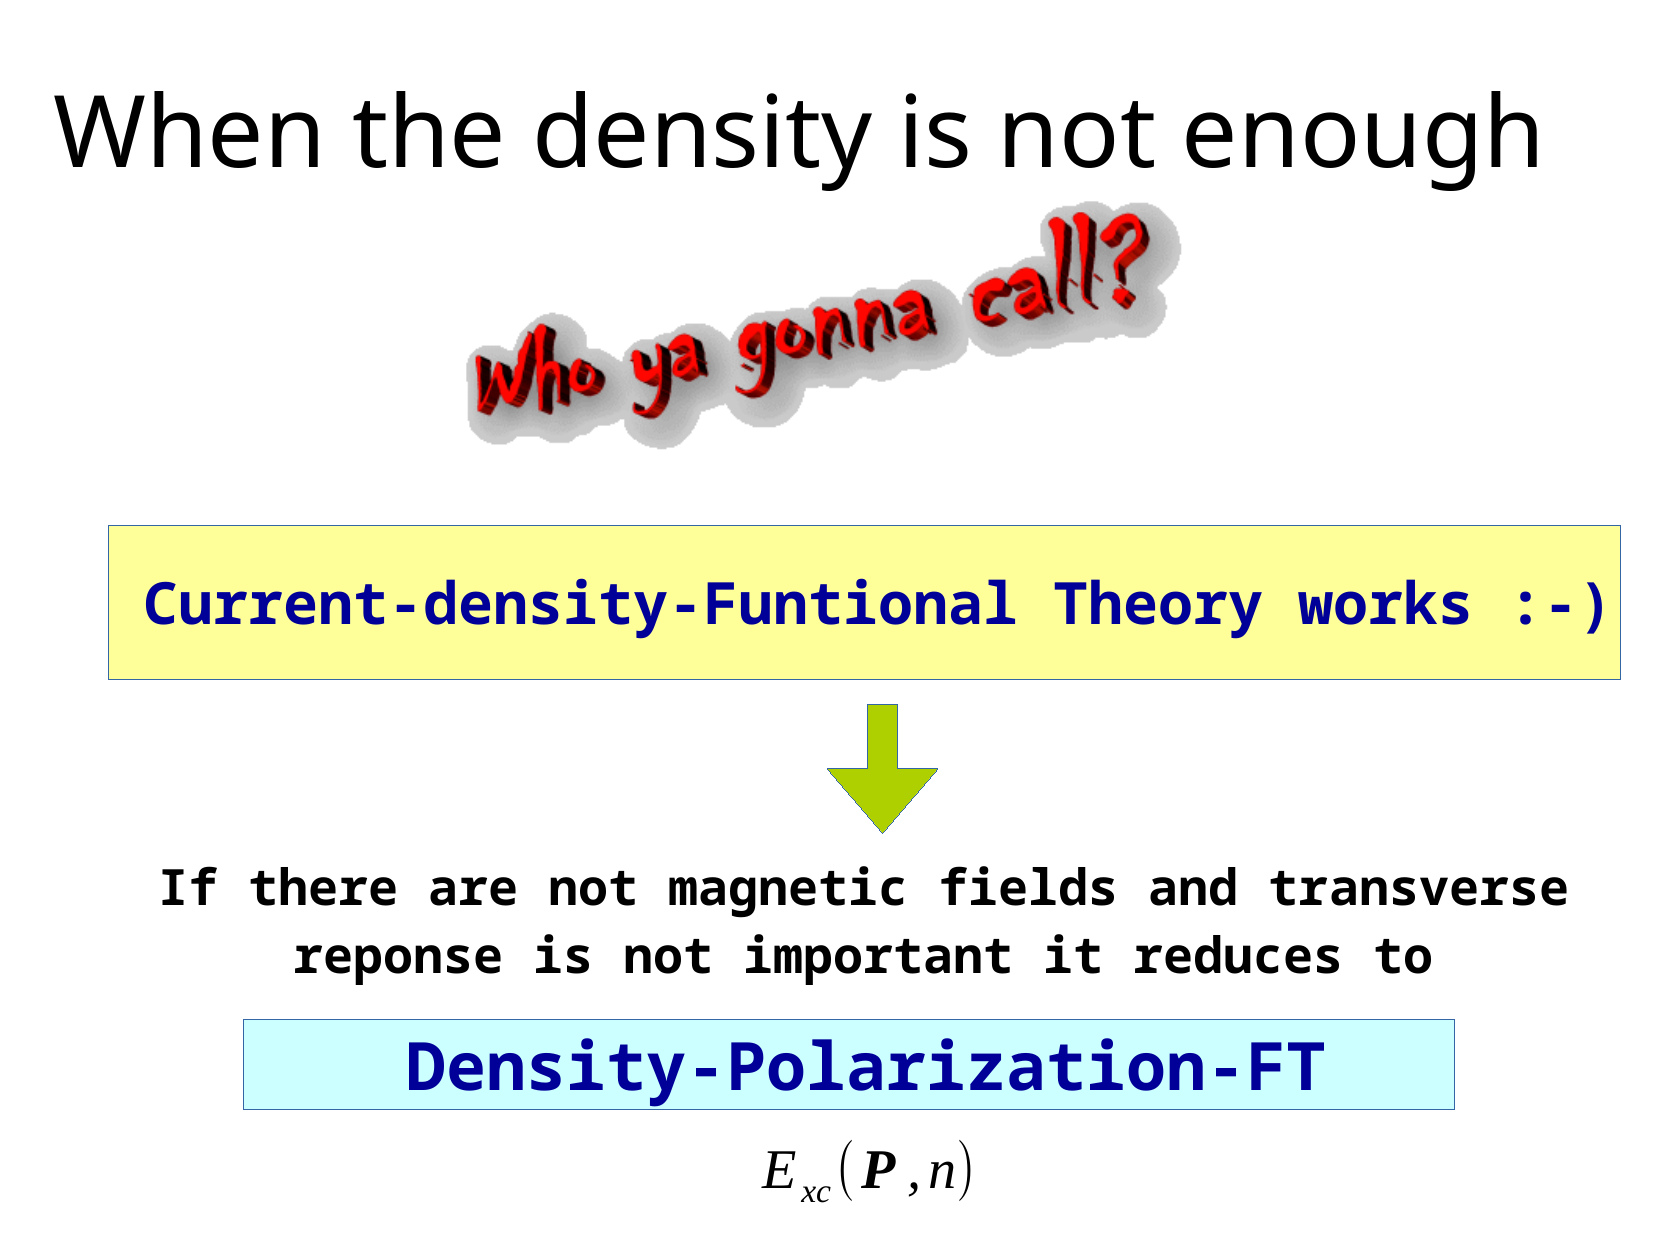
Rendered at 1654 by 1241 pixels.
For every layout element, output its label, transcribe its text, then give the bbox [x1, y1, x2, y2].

picture [465, 200, 1183, 451]
title If there are not magnetic fields and transverse reponse is not important it reduces to [90, 833, 1602, 1007]
text_box When the density is not enough [38, 53, 1654, 288]
chart [745, 1135, 991, 1209]
text_box Density-Polarization-FT [243, 1025, 1455, 1104]
title Current-density-Funtional Theory works :-) [108, 525, 1621, 680]
text_box [827, 704, 938, 833]
